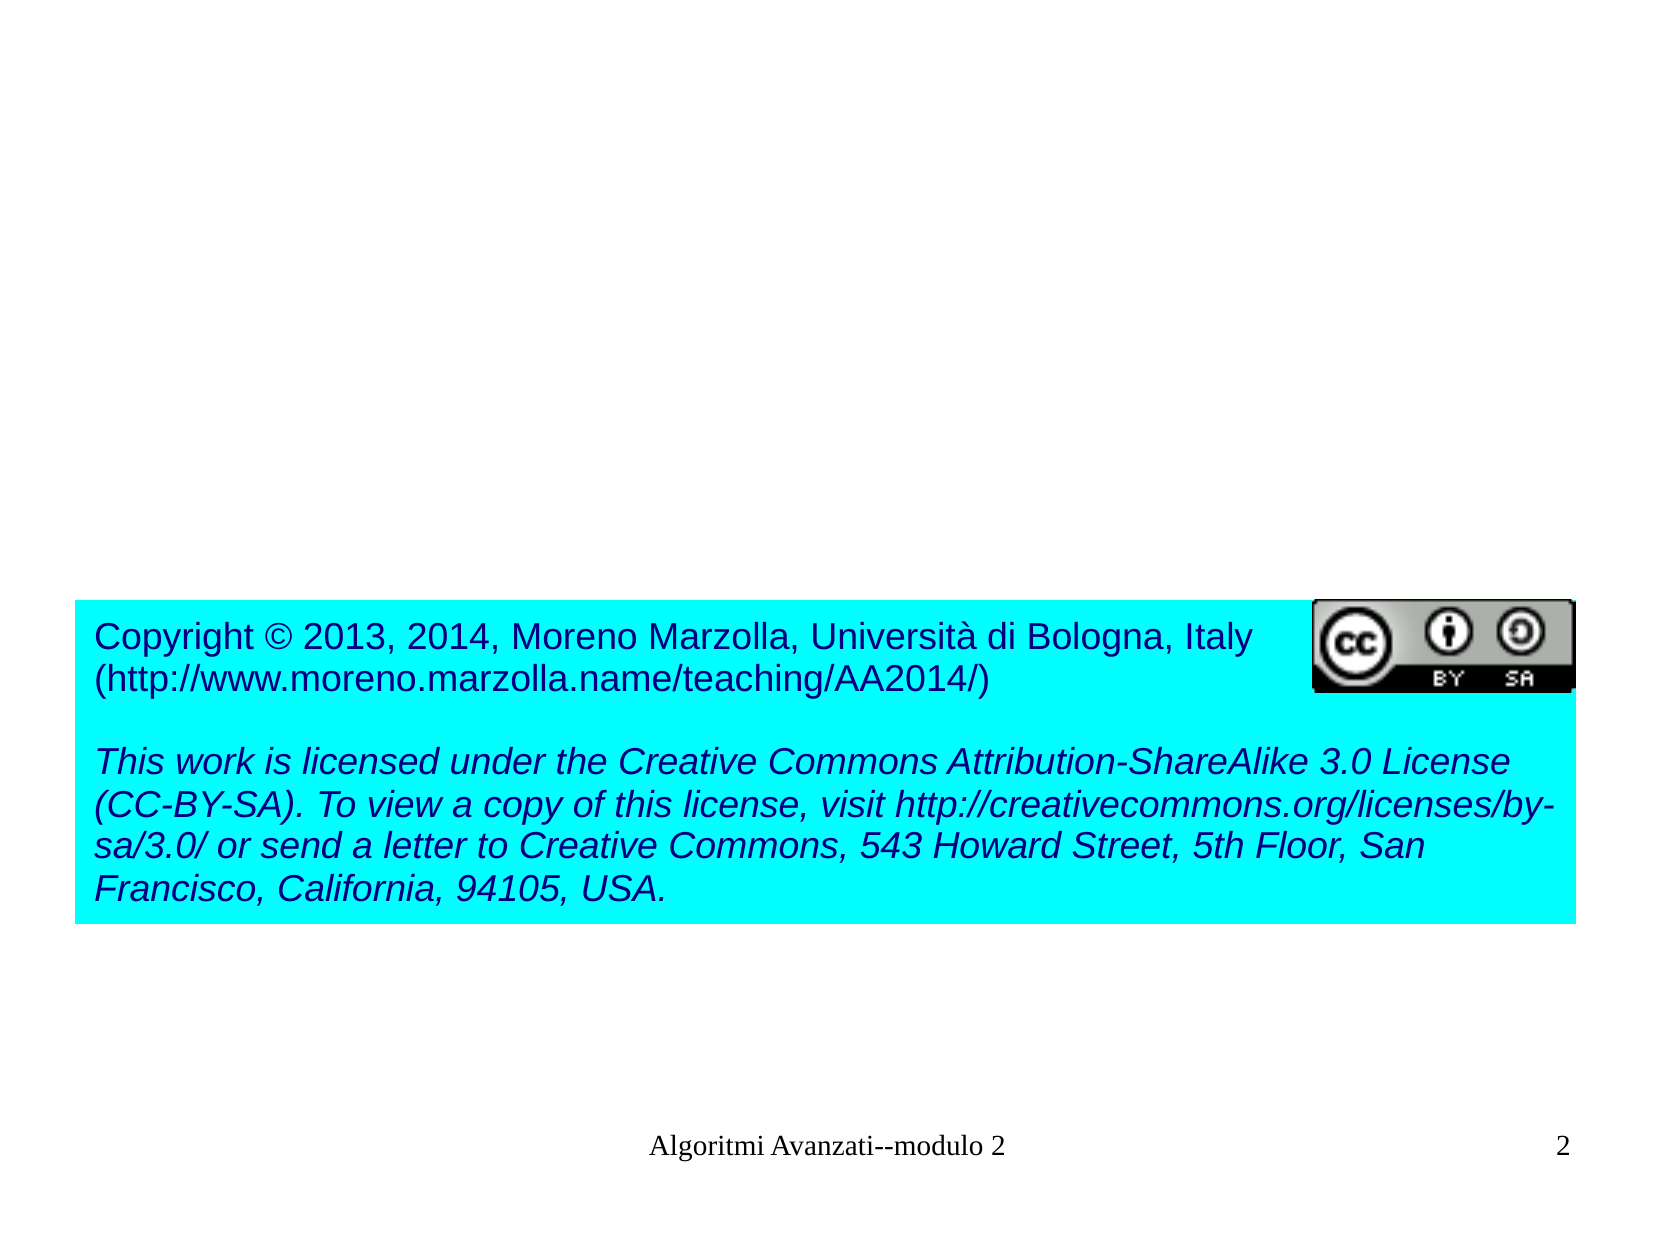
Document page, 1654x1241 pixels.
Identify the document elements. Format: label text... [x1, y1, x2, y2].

picture [1312, 599, 1576, 693]
text_box Copyright © 2013, 2014, Moreno Marzolla, Università di Bologna, Italy (http://www.moreno.marzolla.name/teaching/AA2014/) This work is licensed under the Creative Commons Attribution-ShareAlike 3.0 License (CC-BY-SA). To view a copy of this license, visit http://creativecommons.org/licenses/by-sa/3.0/ or send a letter to Creative Commons, 543 Howard Street, 5th Floor, San Francisco, California, 94105, USA. [75, 600, 1576, 924]
